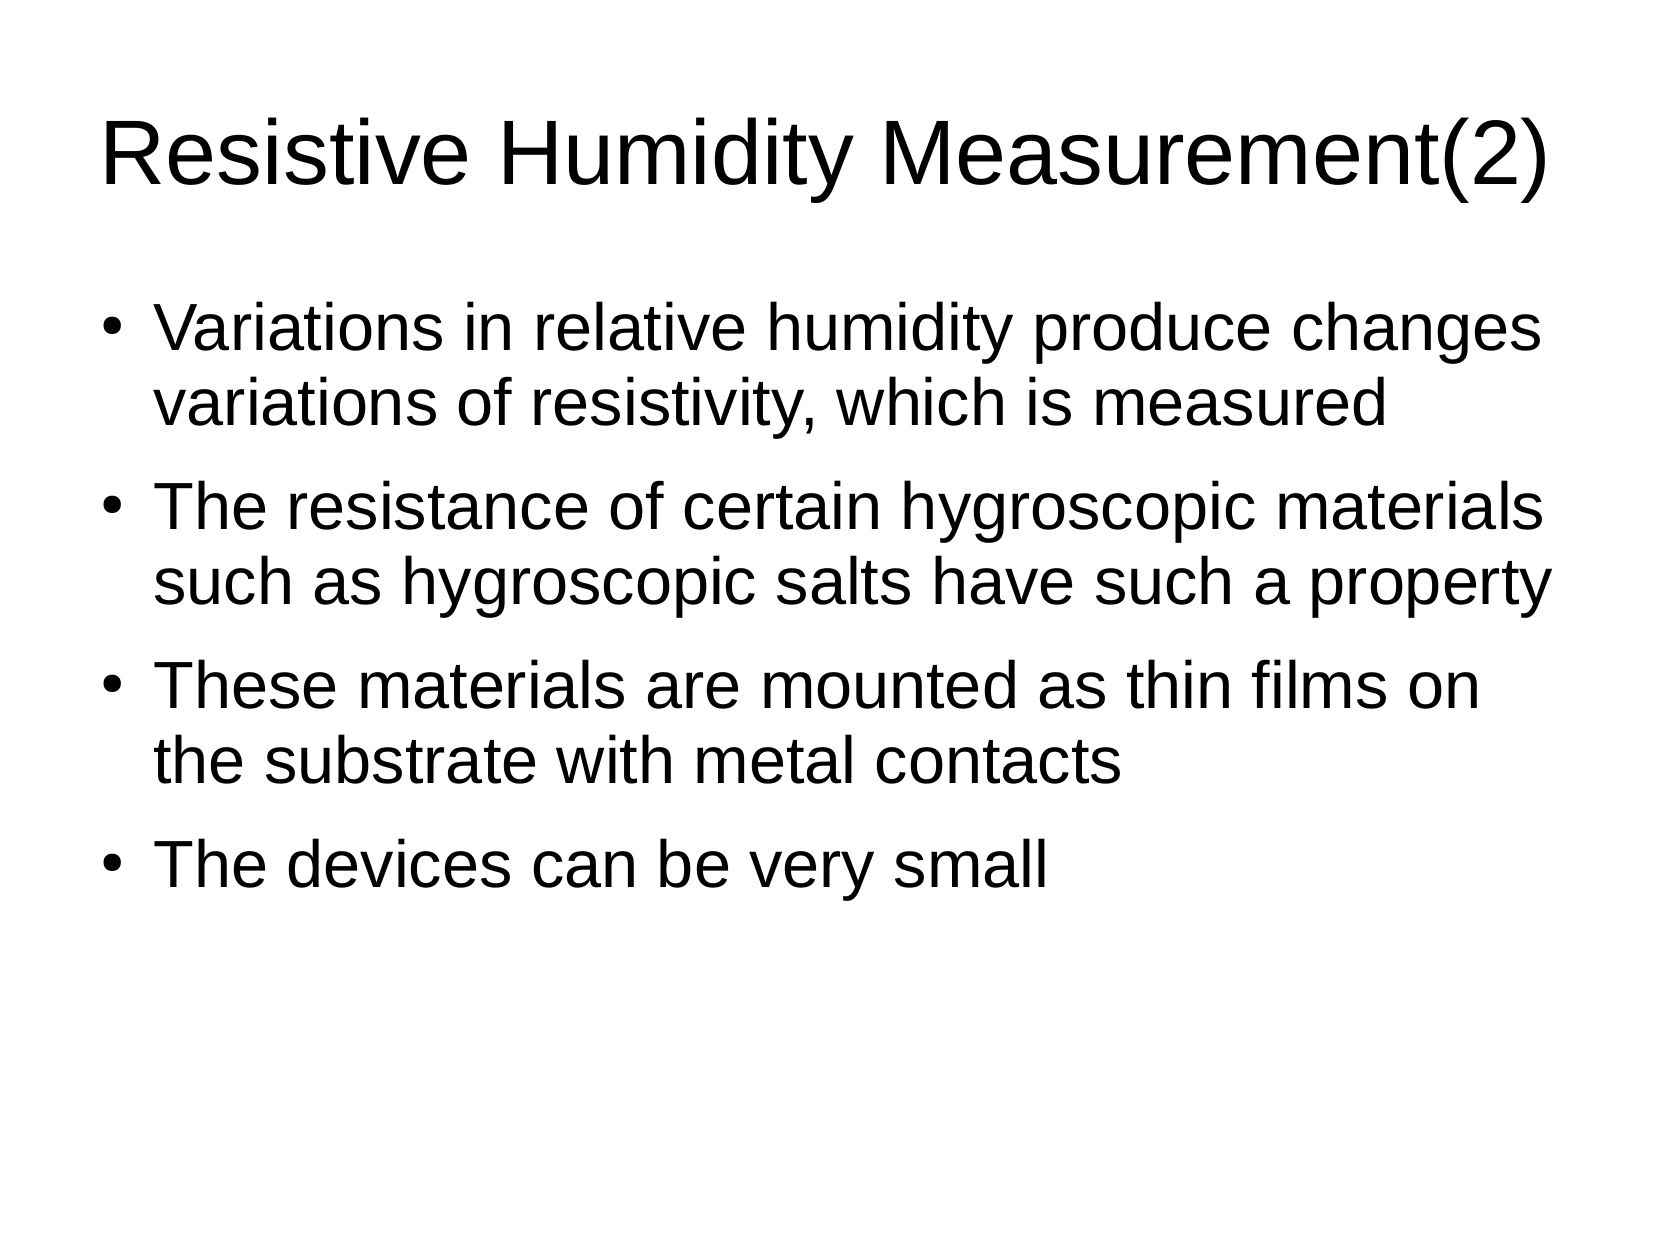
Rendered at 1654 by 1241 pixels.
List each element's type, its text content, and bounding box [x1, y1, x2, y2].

list Variations in relative humidity produce changes variations of resistivity, which is measured The resistance of certain hygroscopic materials such as hygroscopic salts have such a property These materials are mounted as thin films on the substrate with metal contacts The devices can be very small [82, 290, 1571, 1010]
title Resistive Humidity Measurement(2) [82, 49, 1571, 257]
